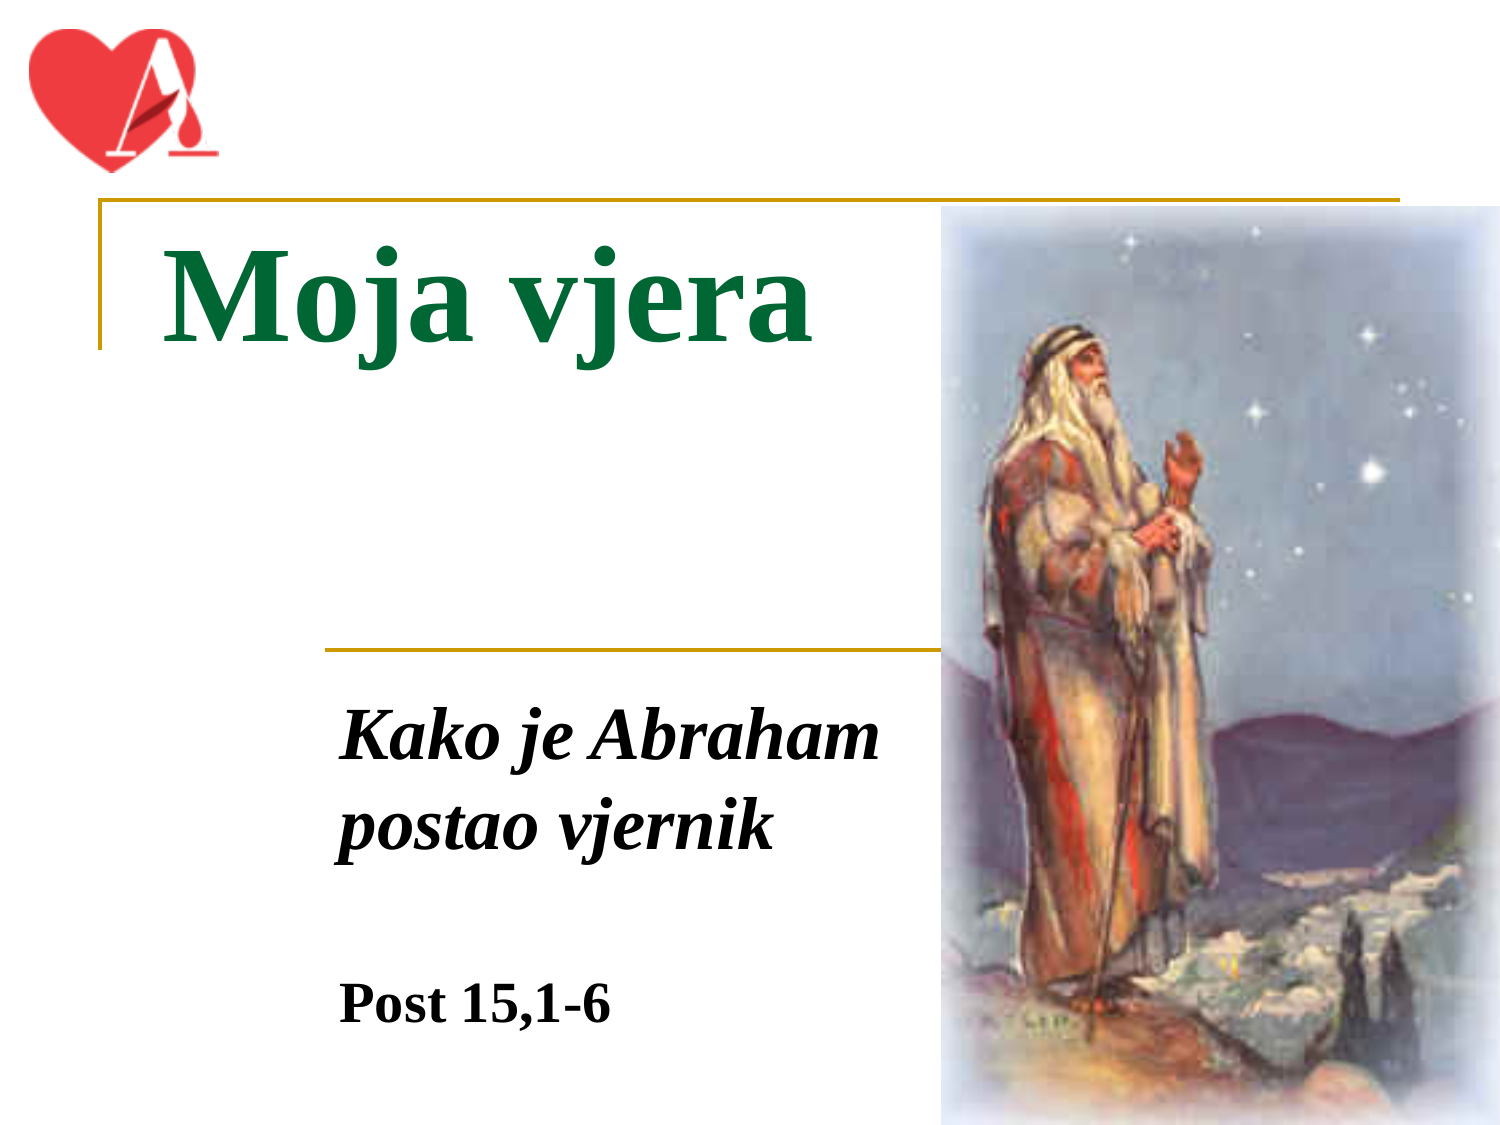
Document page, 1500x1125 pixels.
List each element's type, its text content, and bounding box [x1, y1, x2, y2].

picture [29, 29, 219, 173]
subtitle Kako je Abraham postao vjernik Post 15,1-6 [324, 677, 941, 1034]
picture [941, 206, 1500, 1125]
title Moja vjera [147, 196, 1399, 484]
